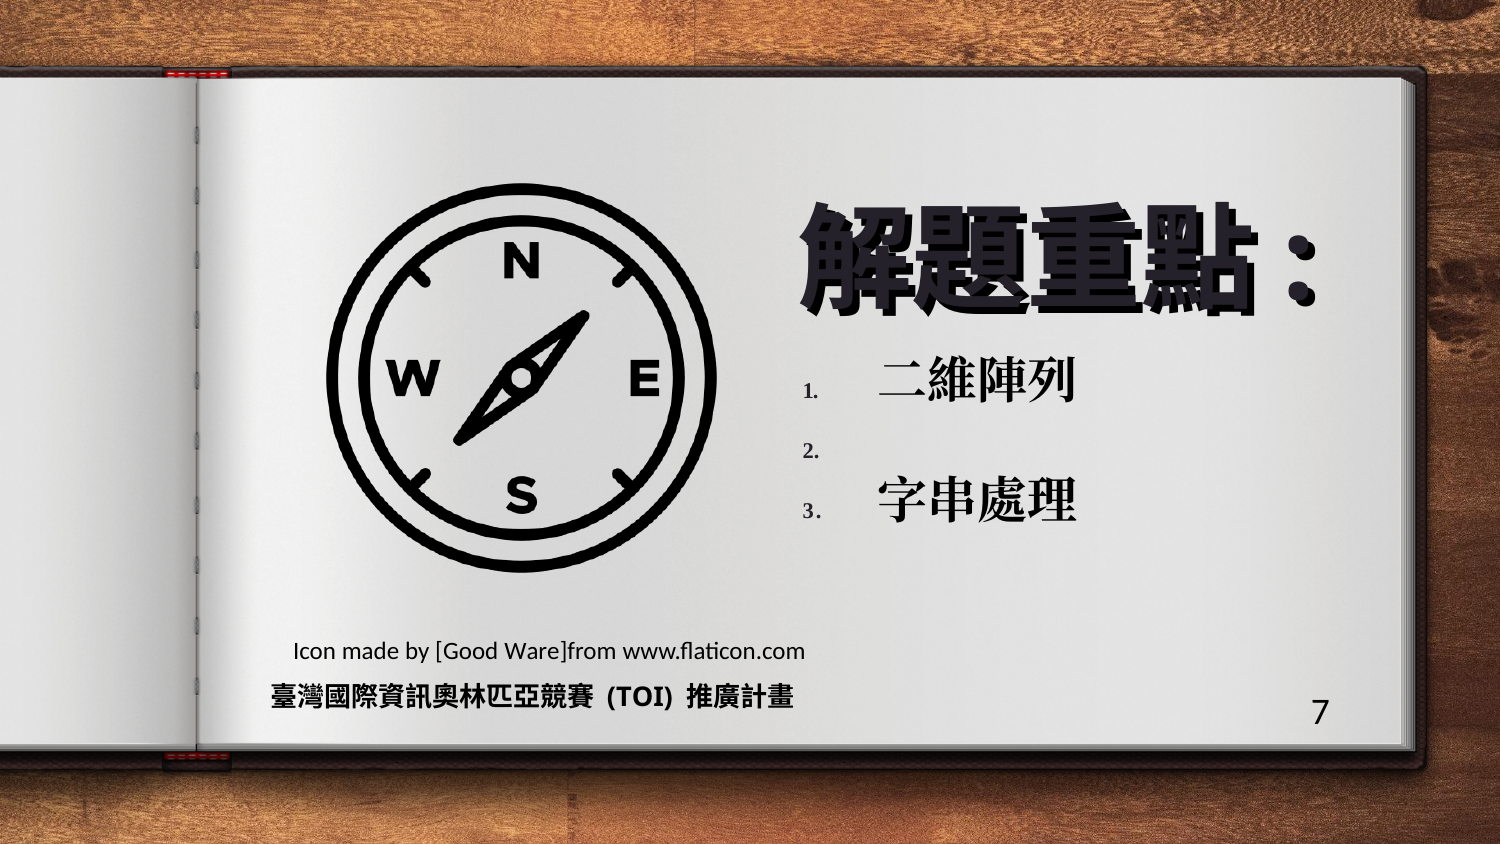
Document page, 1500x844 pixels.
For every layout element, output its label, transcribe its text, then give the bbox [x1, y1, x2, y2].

picture [311, 168, 731, 587]
text_box Icon made by [Good Ware]from www.flaticon.com [278, 627, 850, 672]
title 解題重點: [782, 146, 1313, 338]
text_box [1295, 672, 1386, 737]
subtitle 二維陣列 字串處理 [787, 333, 1341, 656]
